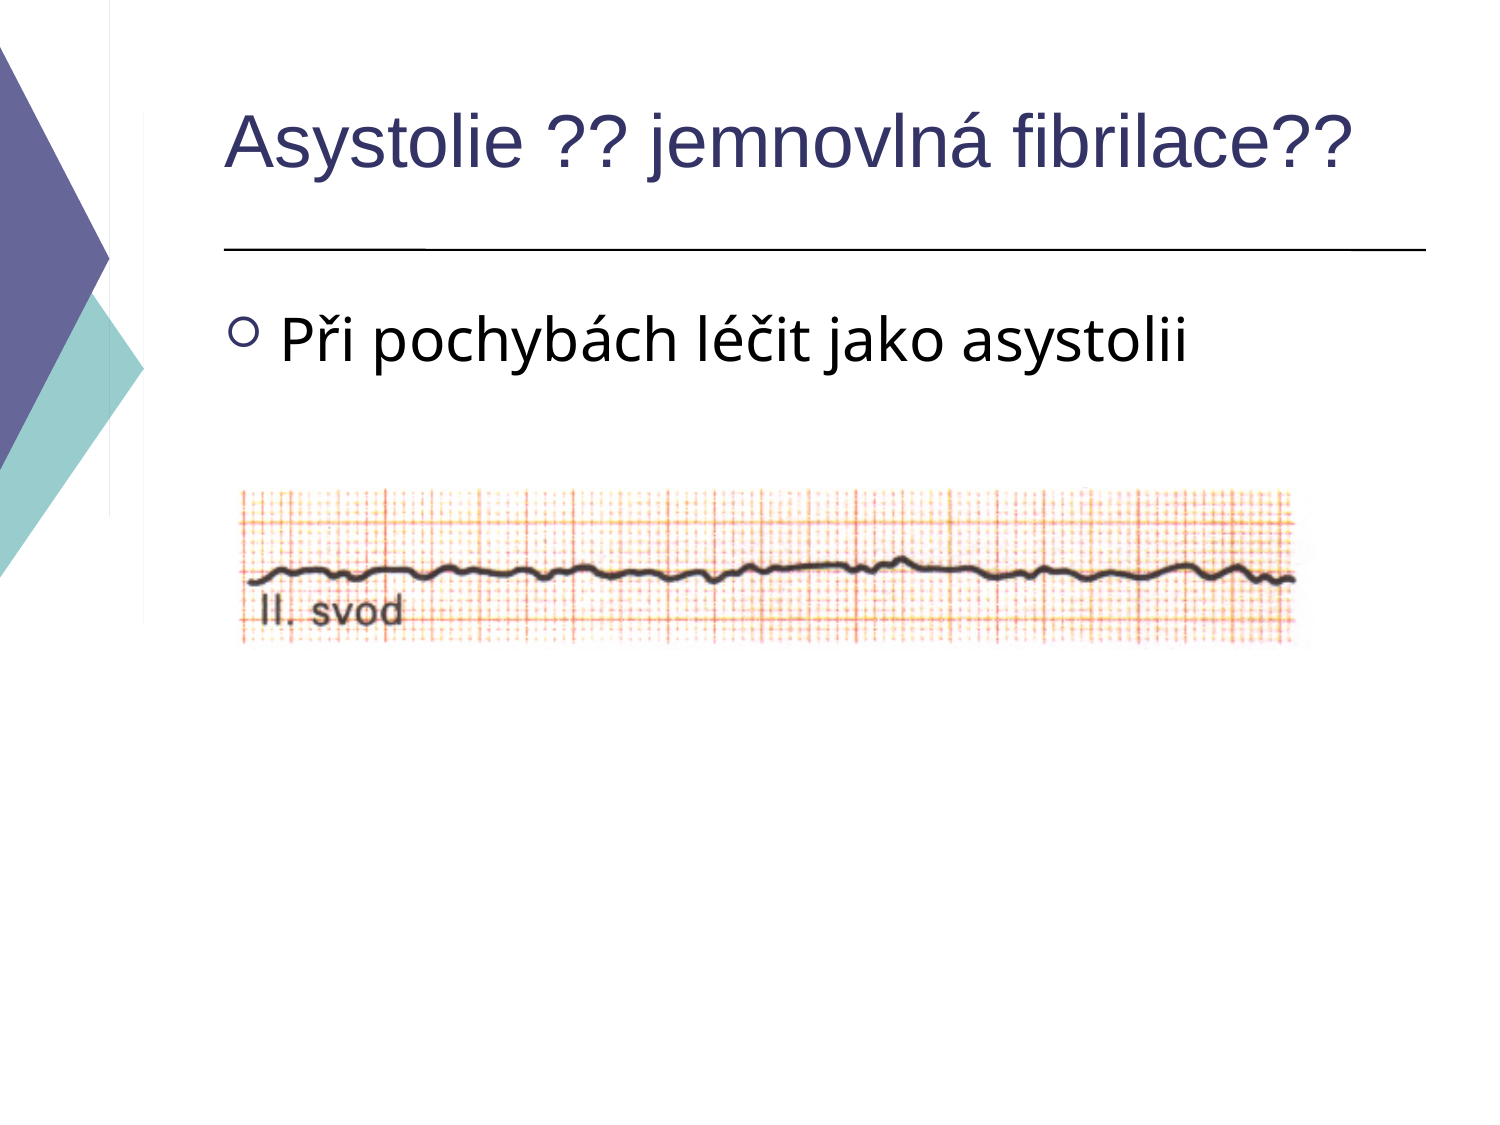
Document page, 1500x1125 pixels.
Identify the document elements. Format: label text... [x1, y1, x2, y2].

list Při pochybách léčit jako asystolii [224, 299, 1425, 975]
title Asystolie ?? jemnovlná fibrilace?? [224, 41, 1425, 237]
picture [236, 487, 1317, 650]
